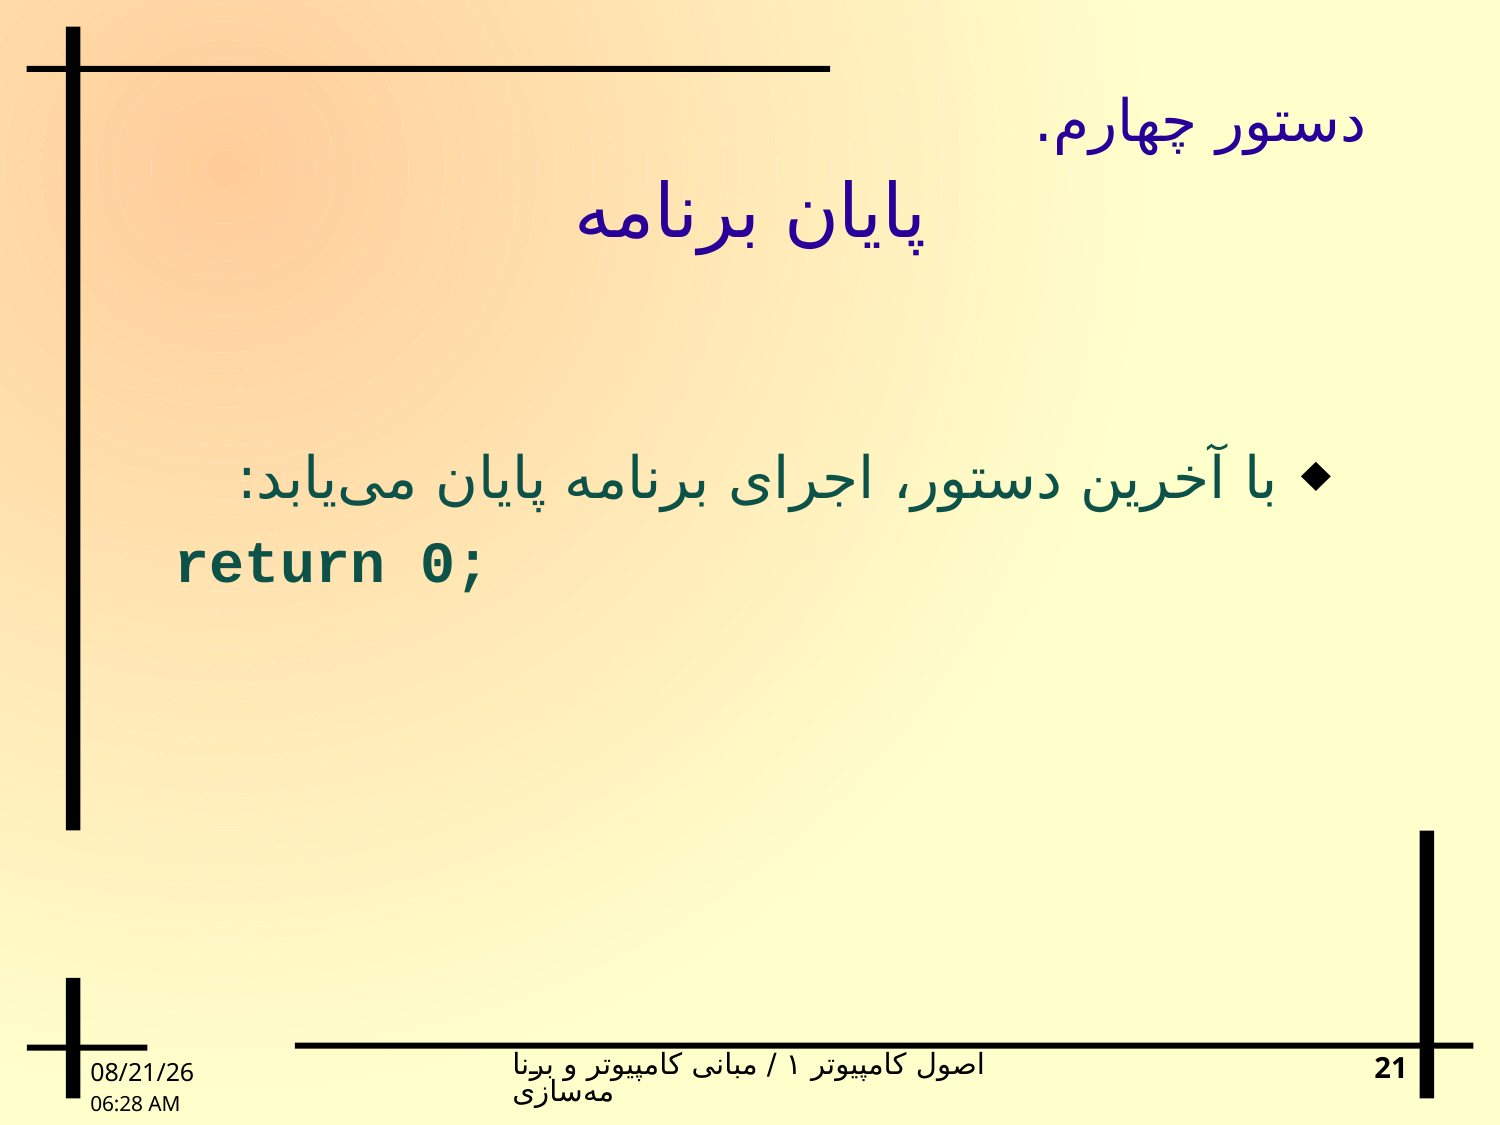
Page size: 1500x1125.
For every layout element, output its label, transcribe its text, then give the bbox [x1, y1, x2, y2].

title پایان برنامه [109, 150, 1391, 274]
list با آخرین دستور، اجرای برنامه پایان می‌یابد: return 0; [122, 444, 1403, 904]
title دستور چهارم. [201, 73, 1367, 170]
